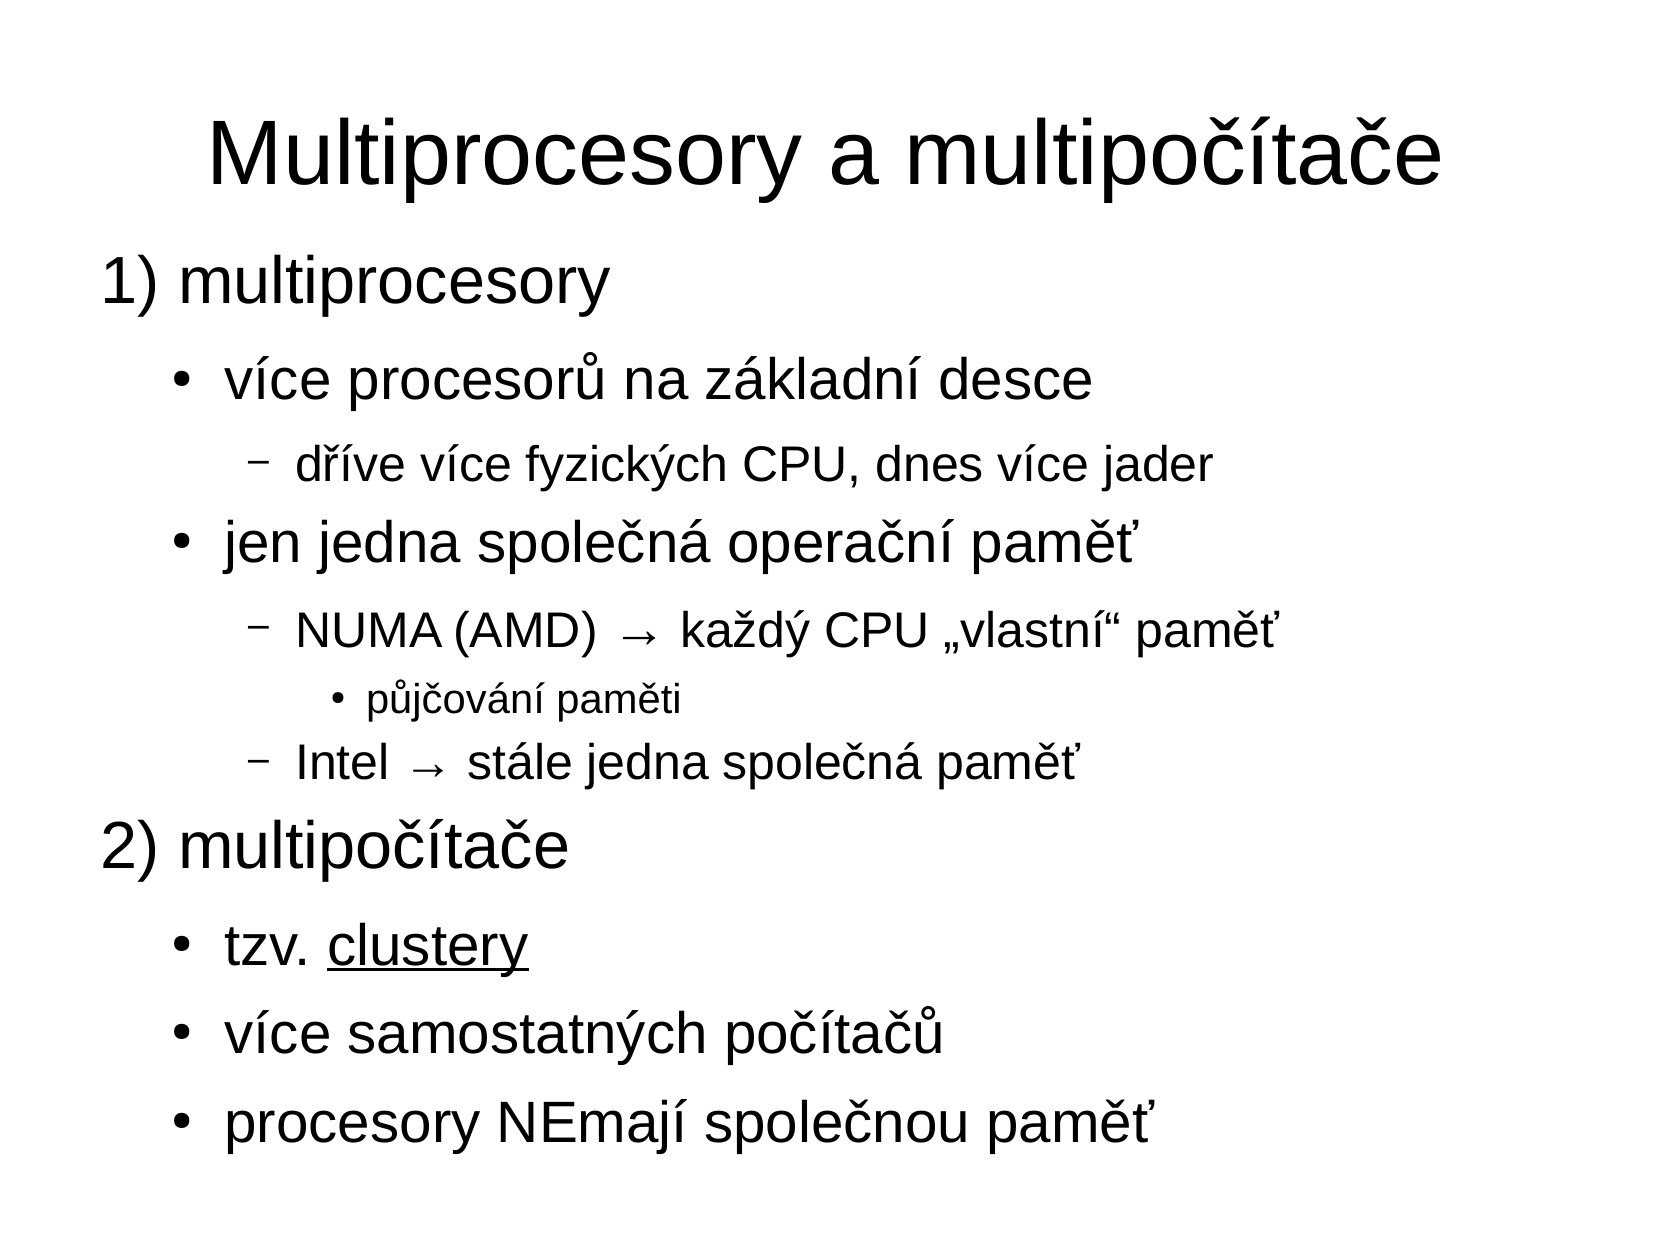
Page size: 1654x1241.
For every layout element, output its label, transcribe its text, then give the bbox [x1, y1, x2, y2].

title Multiprocesory a multipočítače [82, 56, 1571, 242]
list multiprocesory více procesorů na základní desce dříve více fyzických CPU, dnes více jader jen jedna společná operační paměť NUMA (AMD) → každý CPU „vlastní“ paměť půjčování paměti Intel → stále jedna společná paměť multipočítače tzv. clustery více samostatných počítačů procesory NEmají společnou paměť [82, 242, 1571, 1155]
